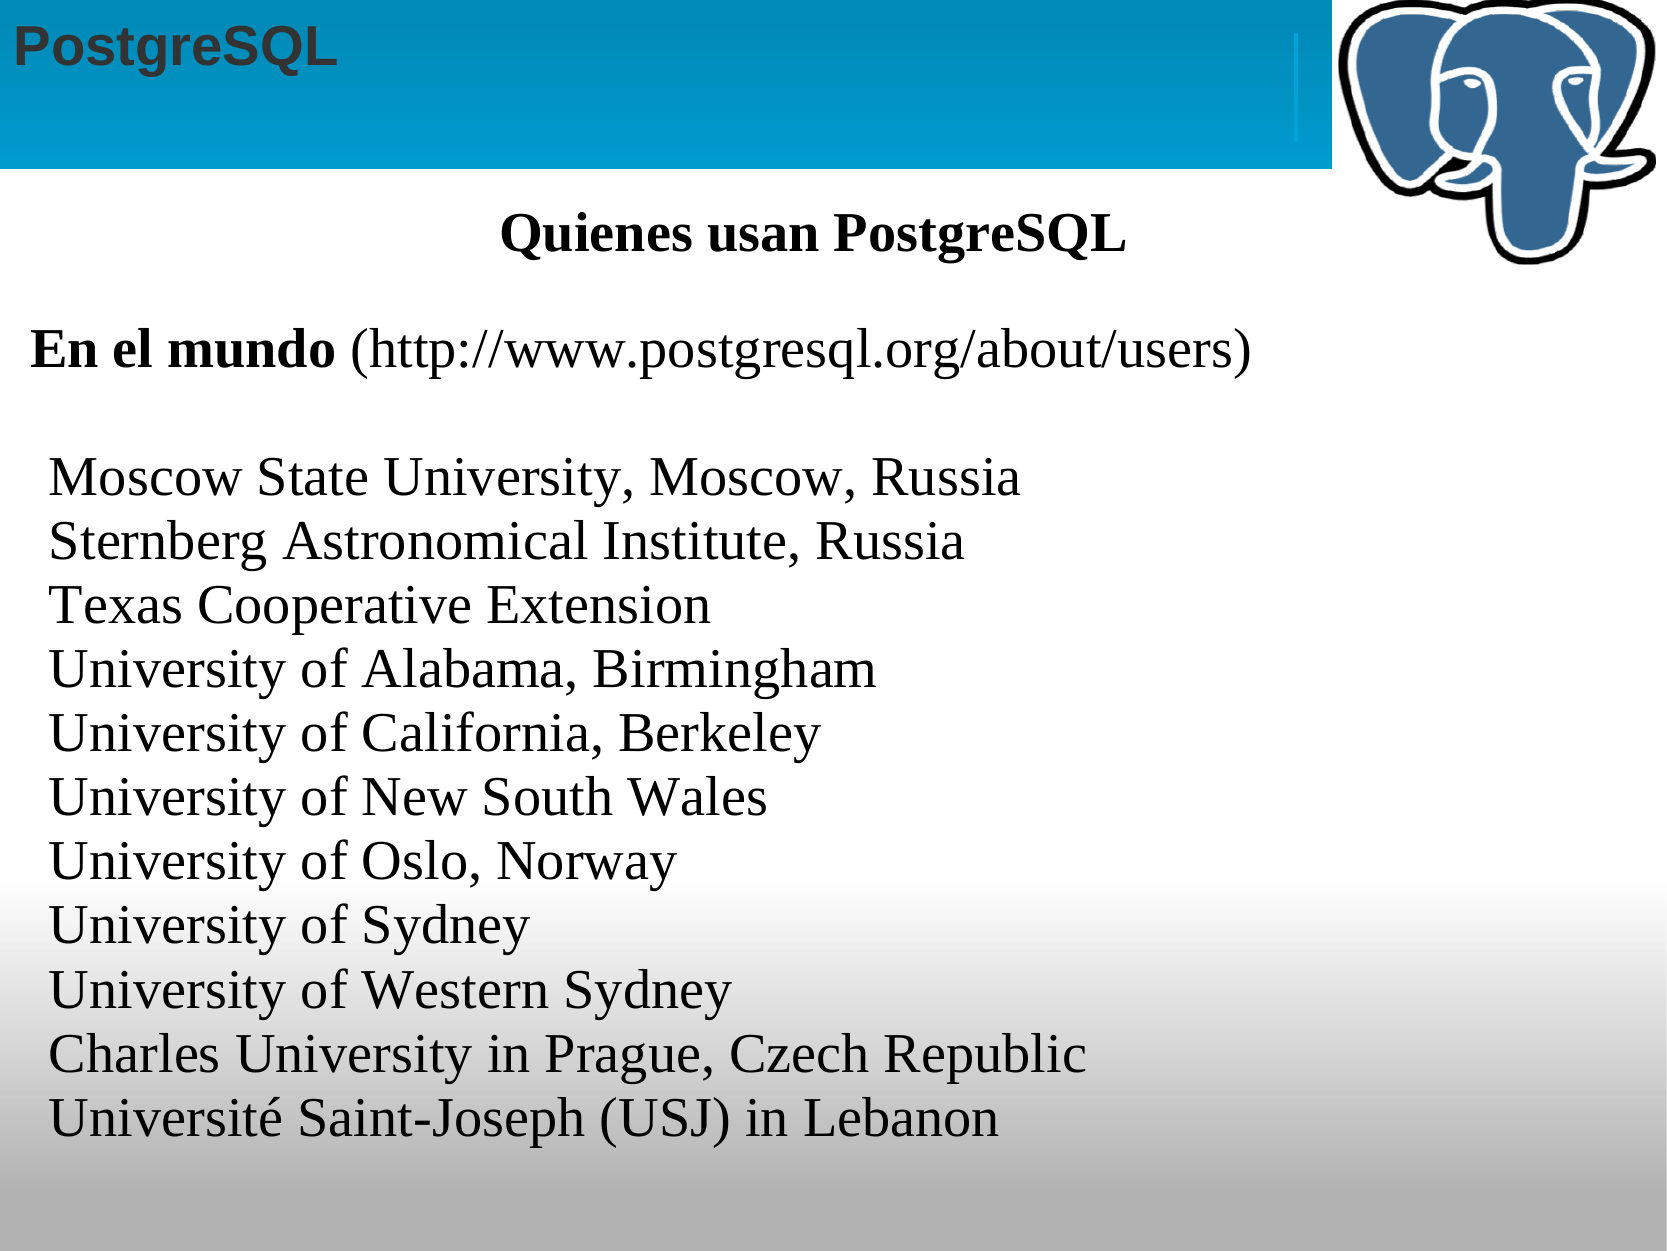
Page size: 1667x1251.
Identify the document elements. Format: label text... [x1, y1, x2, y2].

picture [0, 0, 1667, 1251]
text_box Quienes usan PostgreSQL [13, 200, 1337, 265]
text_box En el mundo (http://www.postgresql.org/about/users) Moscow State University, Moscow, Russia Sternberg Astronomical Institute, Russia Texas Cooperative Extension University of Alabama, Birmingham University of California, Berkeley University of New South Wales University of Oslo, Norway University of Sydney University of Western Sydney Charles University in Prague, Czech Republic Université Saint-Joseph (USJ) in Lebanon [30, 316, 1613, 1214]
text_box PostgreSQL [13, 14, 1265, 79]
